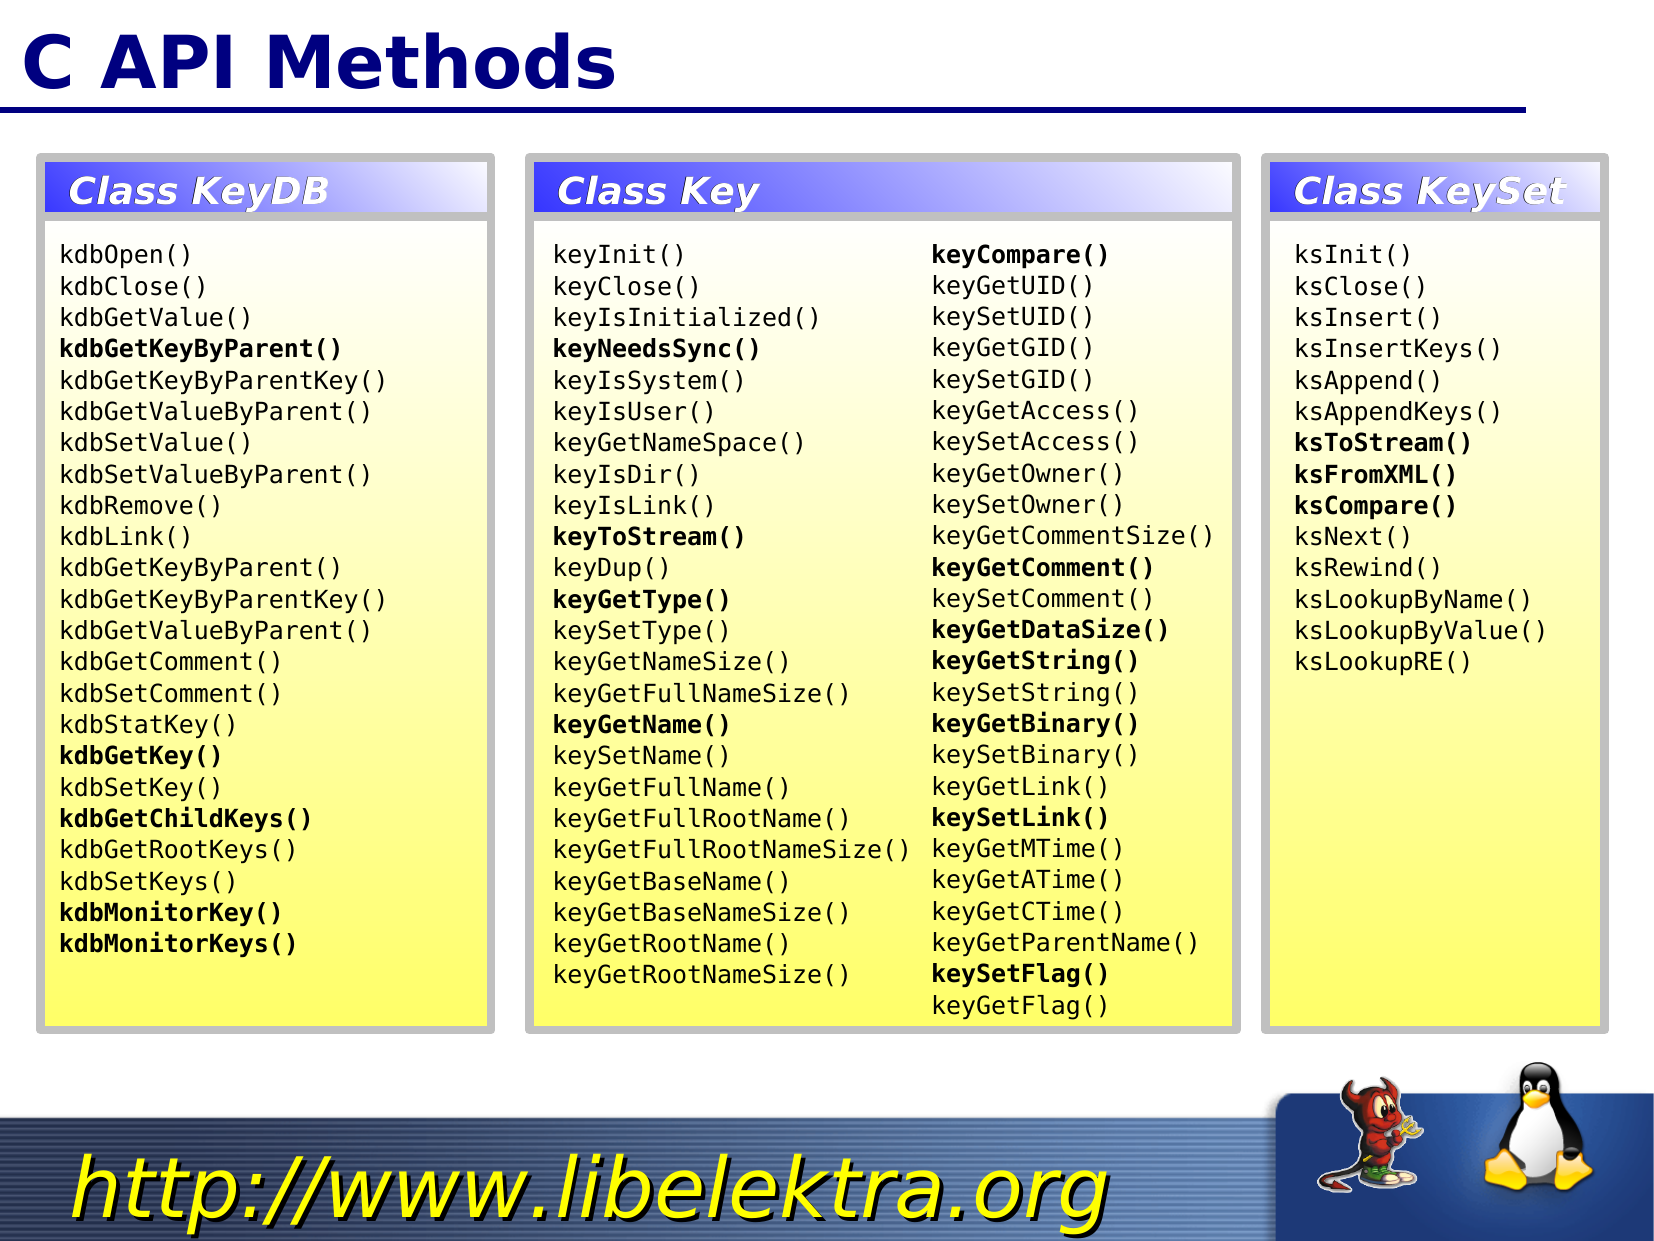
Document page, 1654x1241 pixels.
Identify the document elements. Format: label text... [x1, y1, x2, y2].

text_box keyInit() keyClose() keyIsInitialized() keyNeedsSync() keyIsSystem() keyIsUser() keyGetNameSpace() keyIsDir() keyIsLink() keyToStream() keyDup() keyGetType() keySetType() keyGetNameSize() keyGetFullNameSize() keyGetName() keySetName() keyGetFullName() keyGetFullRootName() keyGetFullRootNameSize() keyGetBaseName() keyGetBaseNameSize() keyGetRootName() keyGetRootNameSize() [544, 238, 920, 1049]
text_box Class KeyDB [68, 167, 370, 212]
text_box Class Key [557, 167, 760, 213]
picture [0, 1061, 1654, 1241]
text_box C API Methods [21, 14, 1611, 110]
text_box Class KeySet [1293, 167, 1567, 212]
text_box kdbOpen() kdbClose() kdbGetValue() kdbGetKeyByParent() kdbGetKeyByParentKey() kdbGetValueByParent() kdbSetValue() kdbSetValueByParent() kdbRemove() kdbLink() kdbGetKeyByParent() kdbGetKeyByParentKey() kdbGetValueByParent() kdbGetComment() kdbSetComment() kdbStatKey() kdbGetKey() kdbSetKey() kdbGetChildKeys() kdbGetRootKeys() kdbSetKeys() kdbMonitorKey() kdbMonitorKeys() [58, 238, 481, 968]
text_box [529, 157, 1237, 1030]
text_box keyCompare() keyGetUID() keySetUID() keyGetGID() keySetGID() keyGetAccess() keySetAccess() keyGetOwner() keySetOwner() keyGetCommentSize() keyGetComment() keySetComment() keyGetDataSize() keyGetString() keySetString() keyGetBinary() keySetBinary() keyGetLink() keySetLink() keyGetMTime() keyGetATime() keyGetCTime() keyGetParentName() keySetFlag() keyGetFlag() [925, 218, 1223, 1040]
text_box ksInit() ksClose() ksInsert() ksInsertKeys() ksAppend() ksAppendKeys() ksToStream() ksFromXML() ksCompare() ksNext() ksRewind() ksLookupByName() ksLookupByValue() ksLookupRE() [1293, 238, 1549, 675]
text_box [40, 157, 492, 1030]
text_box [1265, 157, 1605, 1030]
